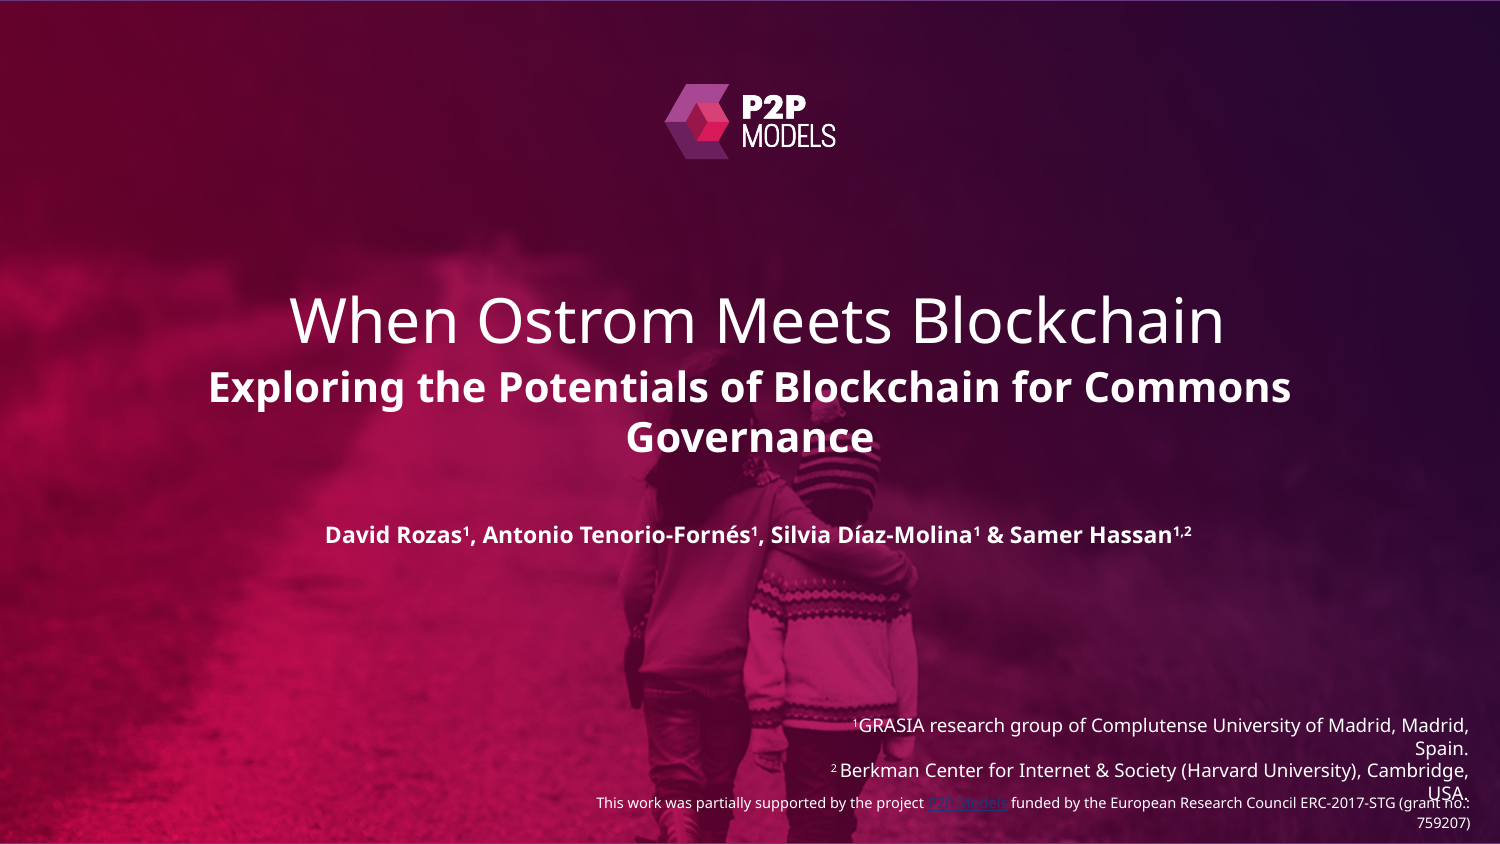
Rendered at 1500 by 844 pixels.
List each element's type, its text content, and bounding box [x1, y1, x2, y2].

text_box When Ostrom Meets Blockchain [43, 266, 1474, 443]
text_box Exploring the Potentials of Blockchain for Commons Governance [161, 345, 1339, 504]
text_box David Rozas1, Antonio Tenorio-Fornés1, Silvia Díaz-Molina1 & Samer Hassan1,2 [66, 505, 1450, 574]
text_box This work was partially supported by the project P2P Models funded by the European Research Council ERC-2017-STG (grant no.: 759207) [537, 771, 1486, 844]
picture [0, 1, 1500, 843]
text_box 1GRASIA research group of Complutense University of Madrid, Madrid, Spain. 2 Berkman Center for Internet & Society (Harvard University), Cambridge, USA. [792, 699, 1484, 783]
